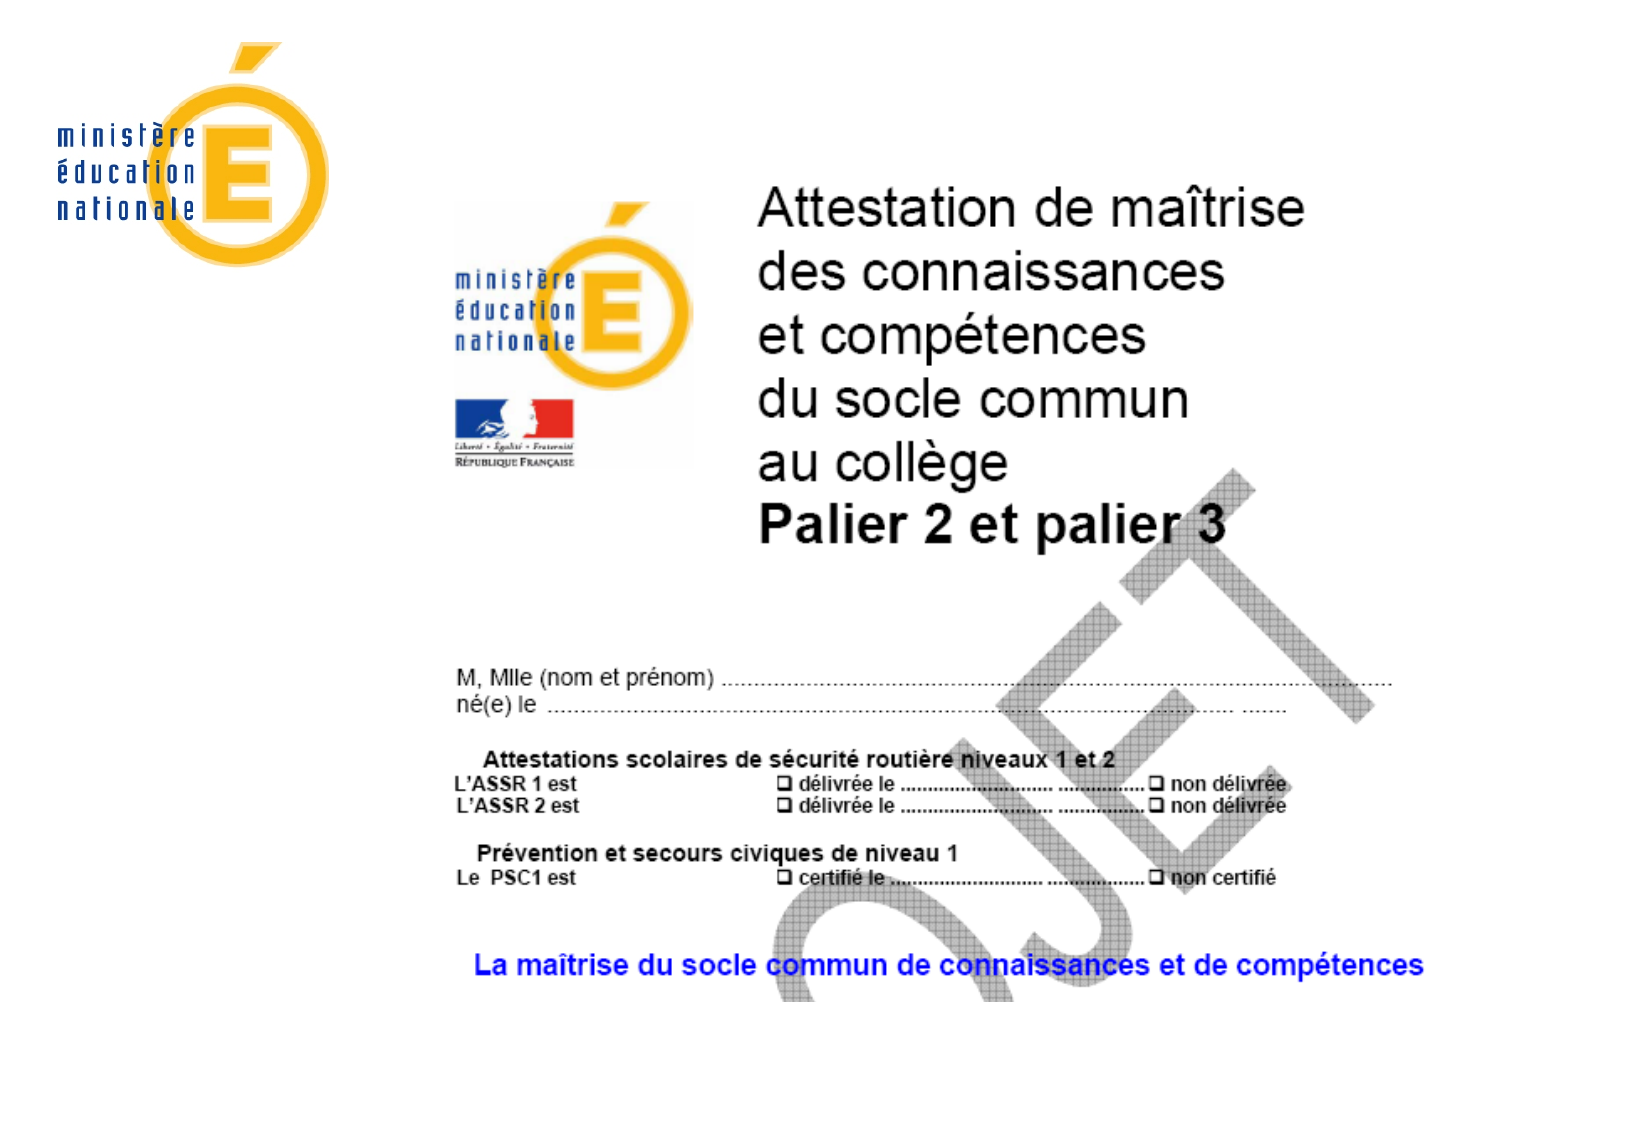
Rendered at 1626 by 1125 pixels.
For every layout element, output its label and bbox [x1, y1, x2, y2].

picture [422, 160, 1451, 1002]
picture [56, 42, 329, 273]
